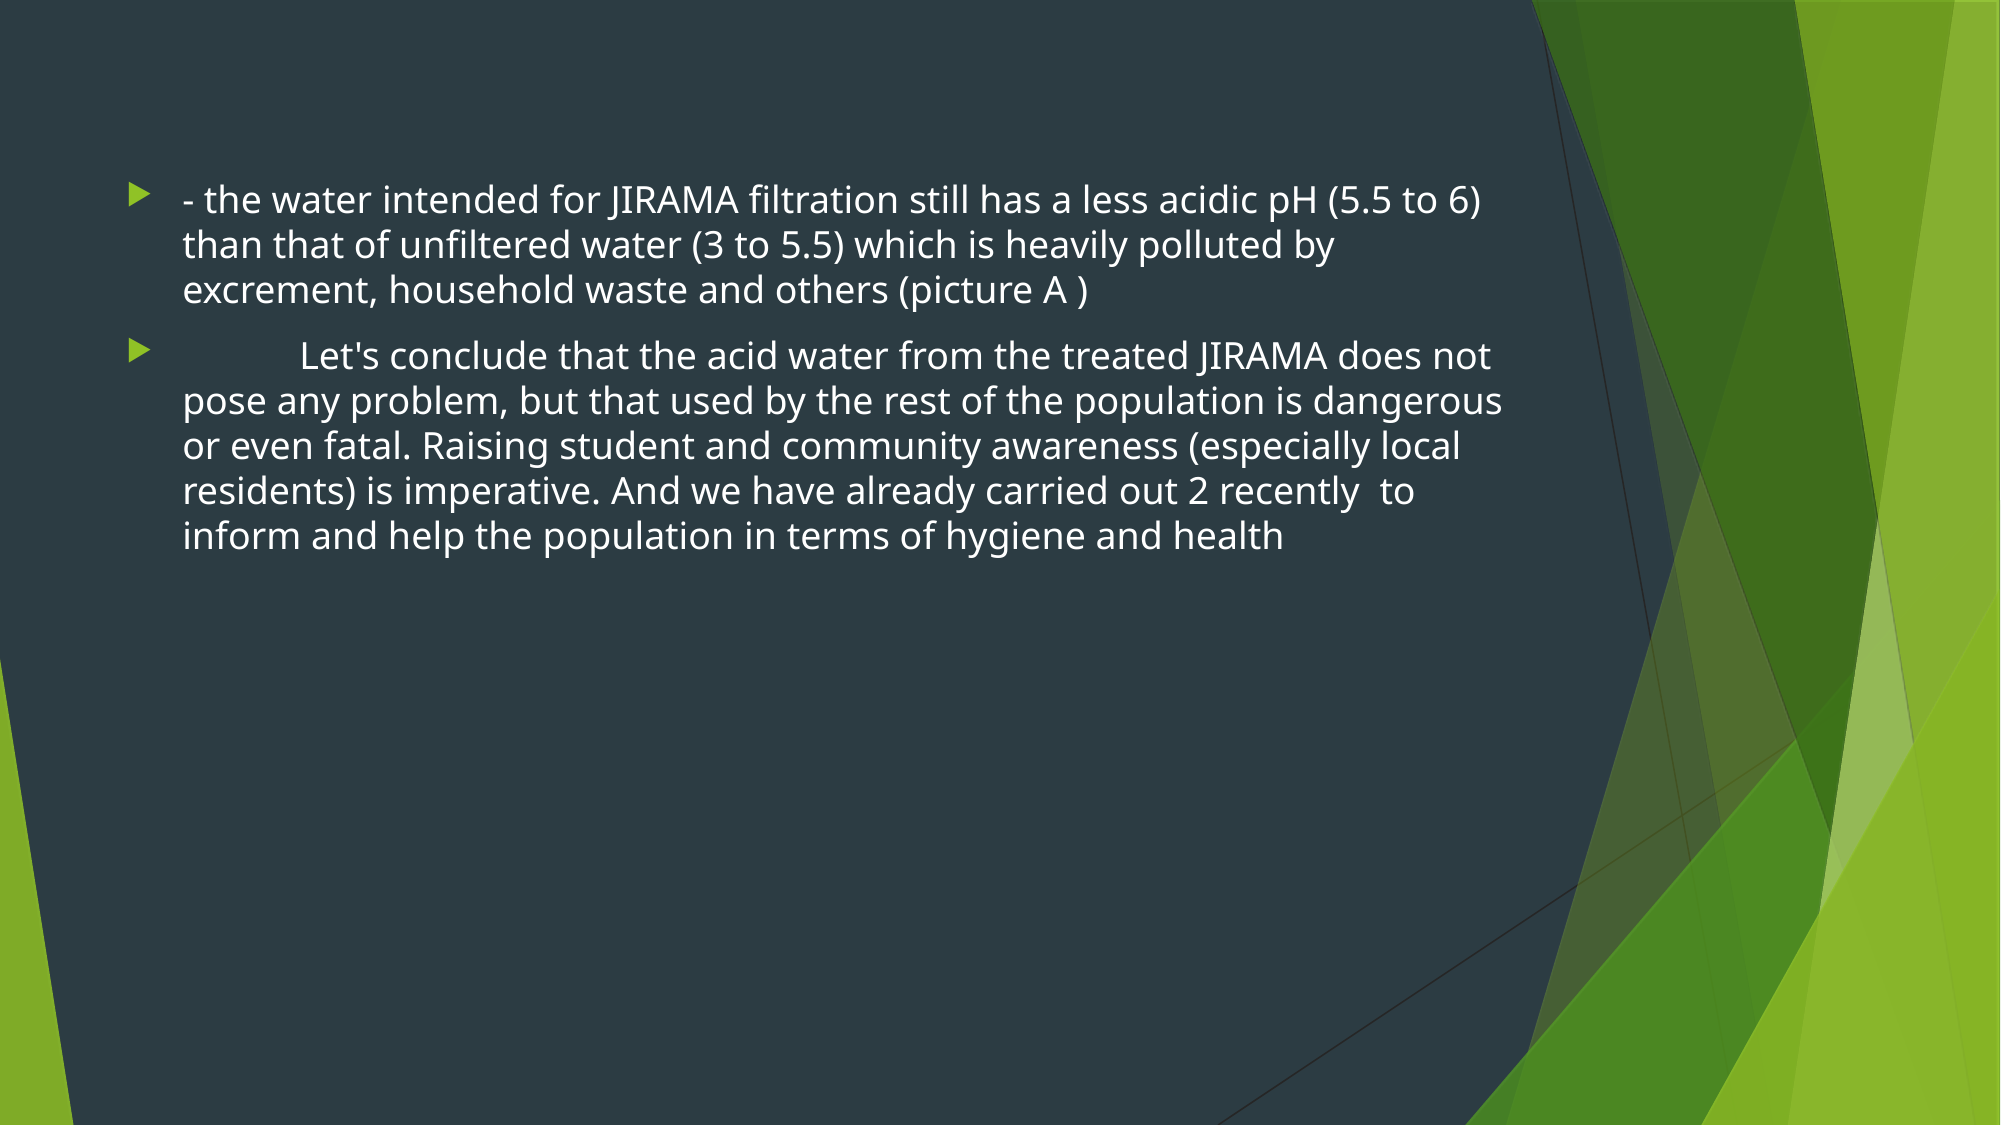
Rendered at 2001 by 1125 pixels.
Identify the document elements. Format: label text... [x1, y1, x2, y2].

list - the water intended for JIRAMA filtration still has a less acidic pH (5.5 to 6) than that of unfiltered water (3 to 5.5) which is heavily polluted by excrement, household waste and others (picture A ) Let's conclude that the acid water from the treated JIRAMA does not pose any problem, but that used by the rest of the population is dangerous or even fatal. Raising student and community awareness (especially local residents) is imperative. And we have already carried out 2 recently to inform and help the population in terms of hygiene and health [111, 168, 1522, 991]
